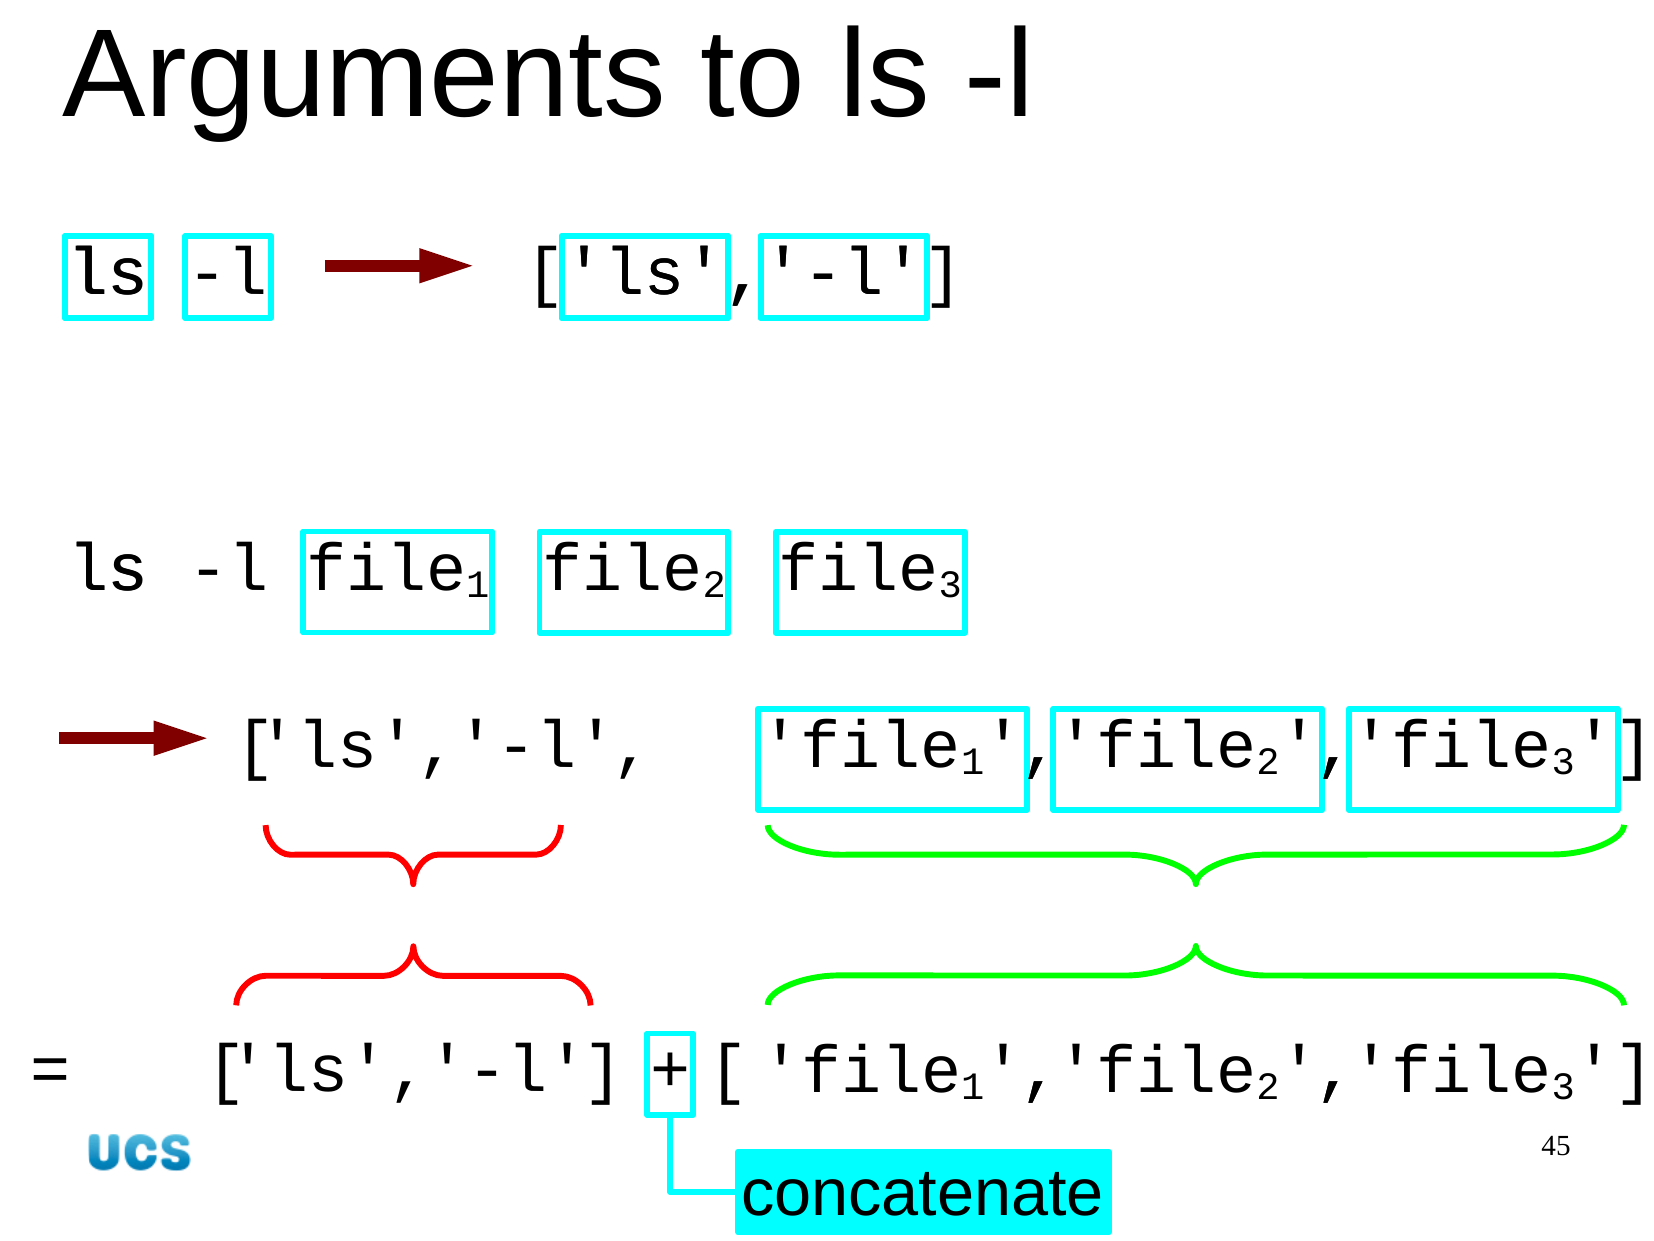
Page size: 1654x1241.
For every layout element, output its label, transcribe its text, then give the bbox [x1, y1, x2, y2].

picture [88, 1133, 191, 1172]
text_box '-l' [432, 1033, 580, 1115]
text_box ls [65, 236, 152, 318]
text_box -l [185, 531, 272, 613]
text_box 'ls' [250, 1033, 392, 1115]
text_box [ [521, 236, 568, 318]
text_box , [731, 236, 768, 318]
text_box 'ls' [568, 236, 728, 318]
text_box ] [580, 1033, 627, 1115]
text_box file1 [303, 531, 493, 633]
text_box ls [65, 531, 152, 613]
text_box 'file2' [1053, 1033, 1323, 1135]
text_box 'file1' [757, 708, 1027, 810]
text_box ] [1621, 708, 1654, 791]
text_box , [609, 708, 656, 791]
text_box [ [203, 1033, 250, 1115]
text_box + [647, 1033, 694, 1115]
text_box , [392, 1033, 432, 1115]
text_box '-l' [768, 236, 927, 318]
text_box 'file2' [1053, 708, 1323, 810]
text_box 'file3' [1348, 1033, 1618, 1135]
text_box file3 [775, 531, 965, 633]
text_box [ [705, 1033, 752, 1115]
text_box , [1312, 1033, 1359, 1115]
text_box Arguments to ls -l [59, 0, 1039, 146]
text_box ] [1618, 1033, 1654, 1115]
text_box -l [185, 236, 272, 318]
text_box [ [232, 708, 279, 791]
text_box concatenate [738, 1151, 1109, 1233]
text_box , [421, 708, 461, 791]
text_box , [1017, 708, 1064, 791]
text_box ] [930, 236, 967, 318]
text_box = [27, 1033, 74, 1115]
text_box , [1017, 1033, 1064, 1115]
text_box 'file1' [758, 1033, 1028, 1135]
text_box 'file3' [1348, 708, 1618, 810]
text_box '-l' [461, 708, 609, 791]
text_box file2 [539, 531, 729, 633]
text_box 'ls' [279, 708, 421, 791]
text_box , [1312, 708, 1359, 791]
